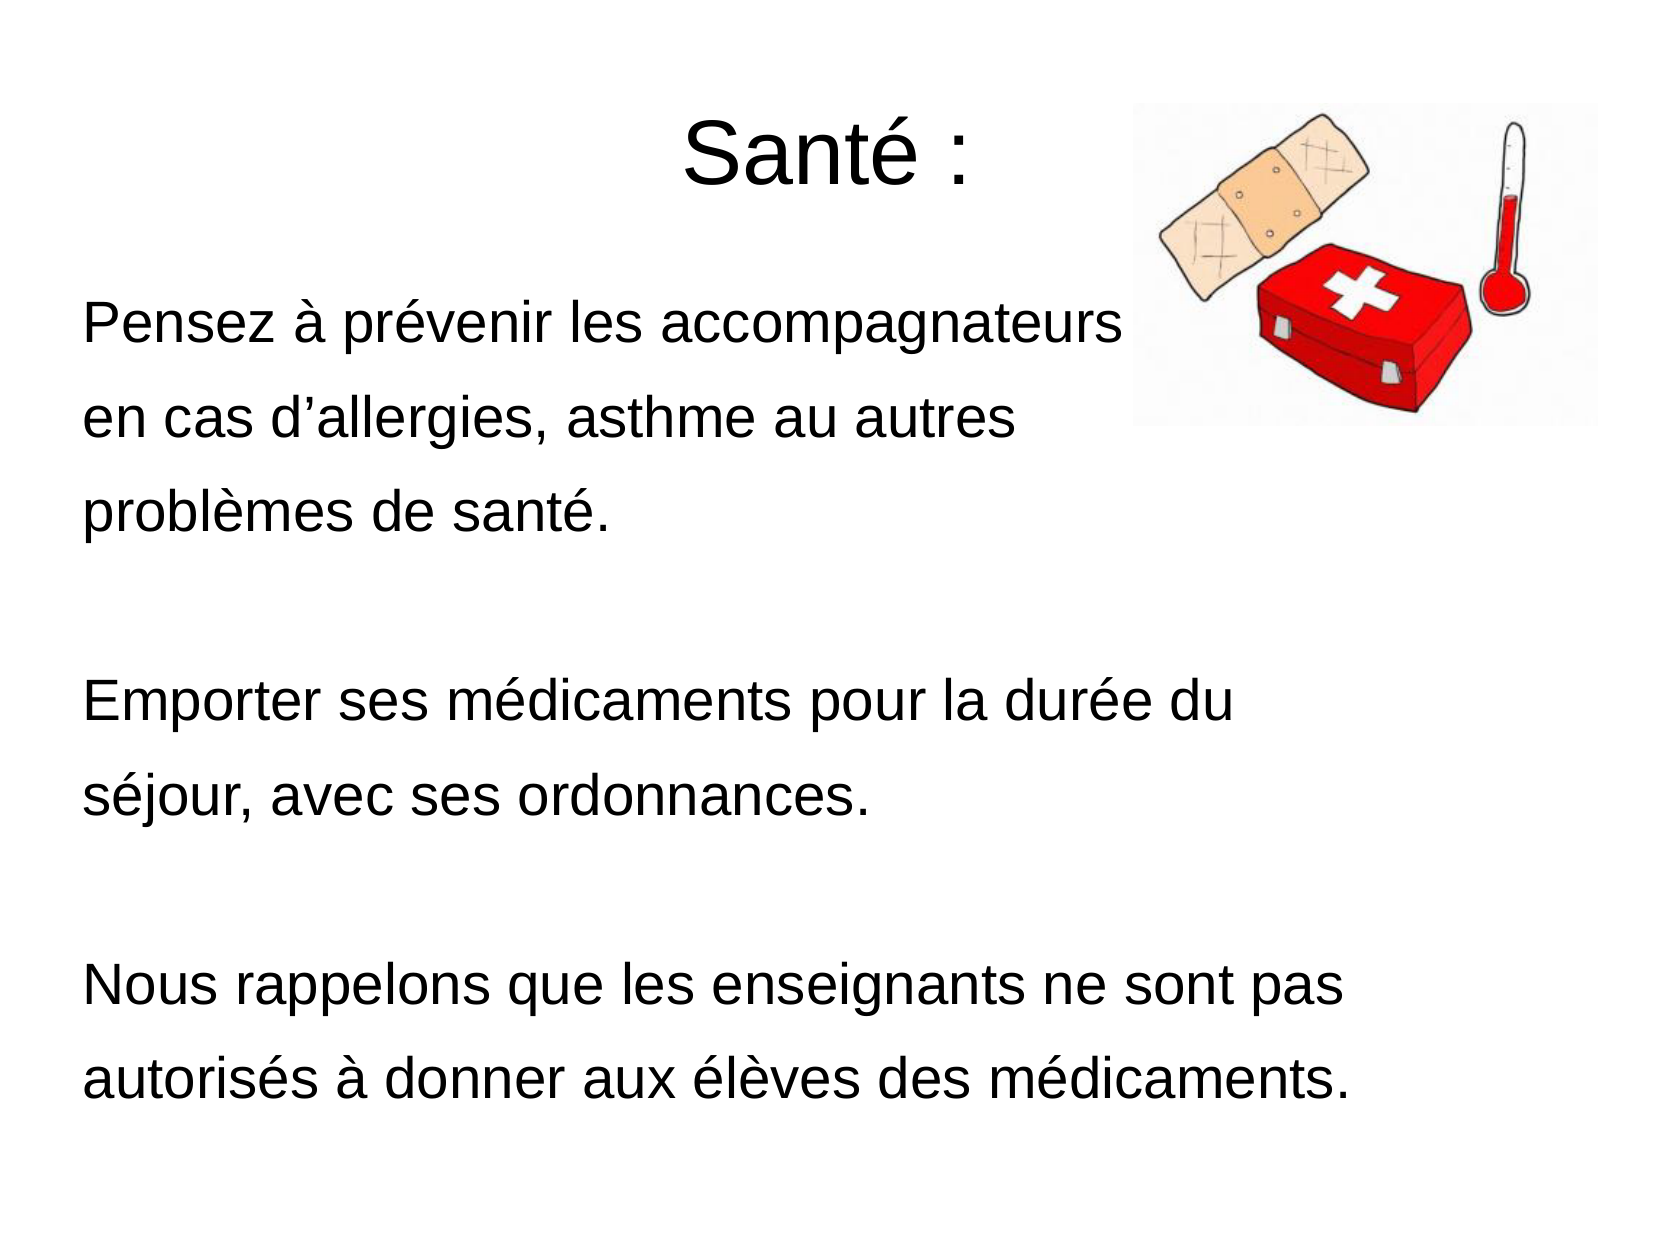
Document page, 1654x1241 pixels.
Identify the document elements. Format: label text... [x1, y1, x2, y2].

list Pensez à prévenir les accompagnateurs en cas d’allergies, asthme au autres problèmes de santé. Emporter ses médicaments pour la durée du séjour, avec ses ordonnances. Nous rappelons que les enseignants ne sont pas autorisés à donner aux élèves des médicaments. [82, 290, 1571, 1110]
title Santé : [82, 49, 1571, 257]
picture [1133, 103, 1598, 426]
